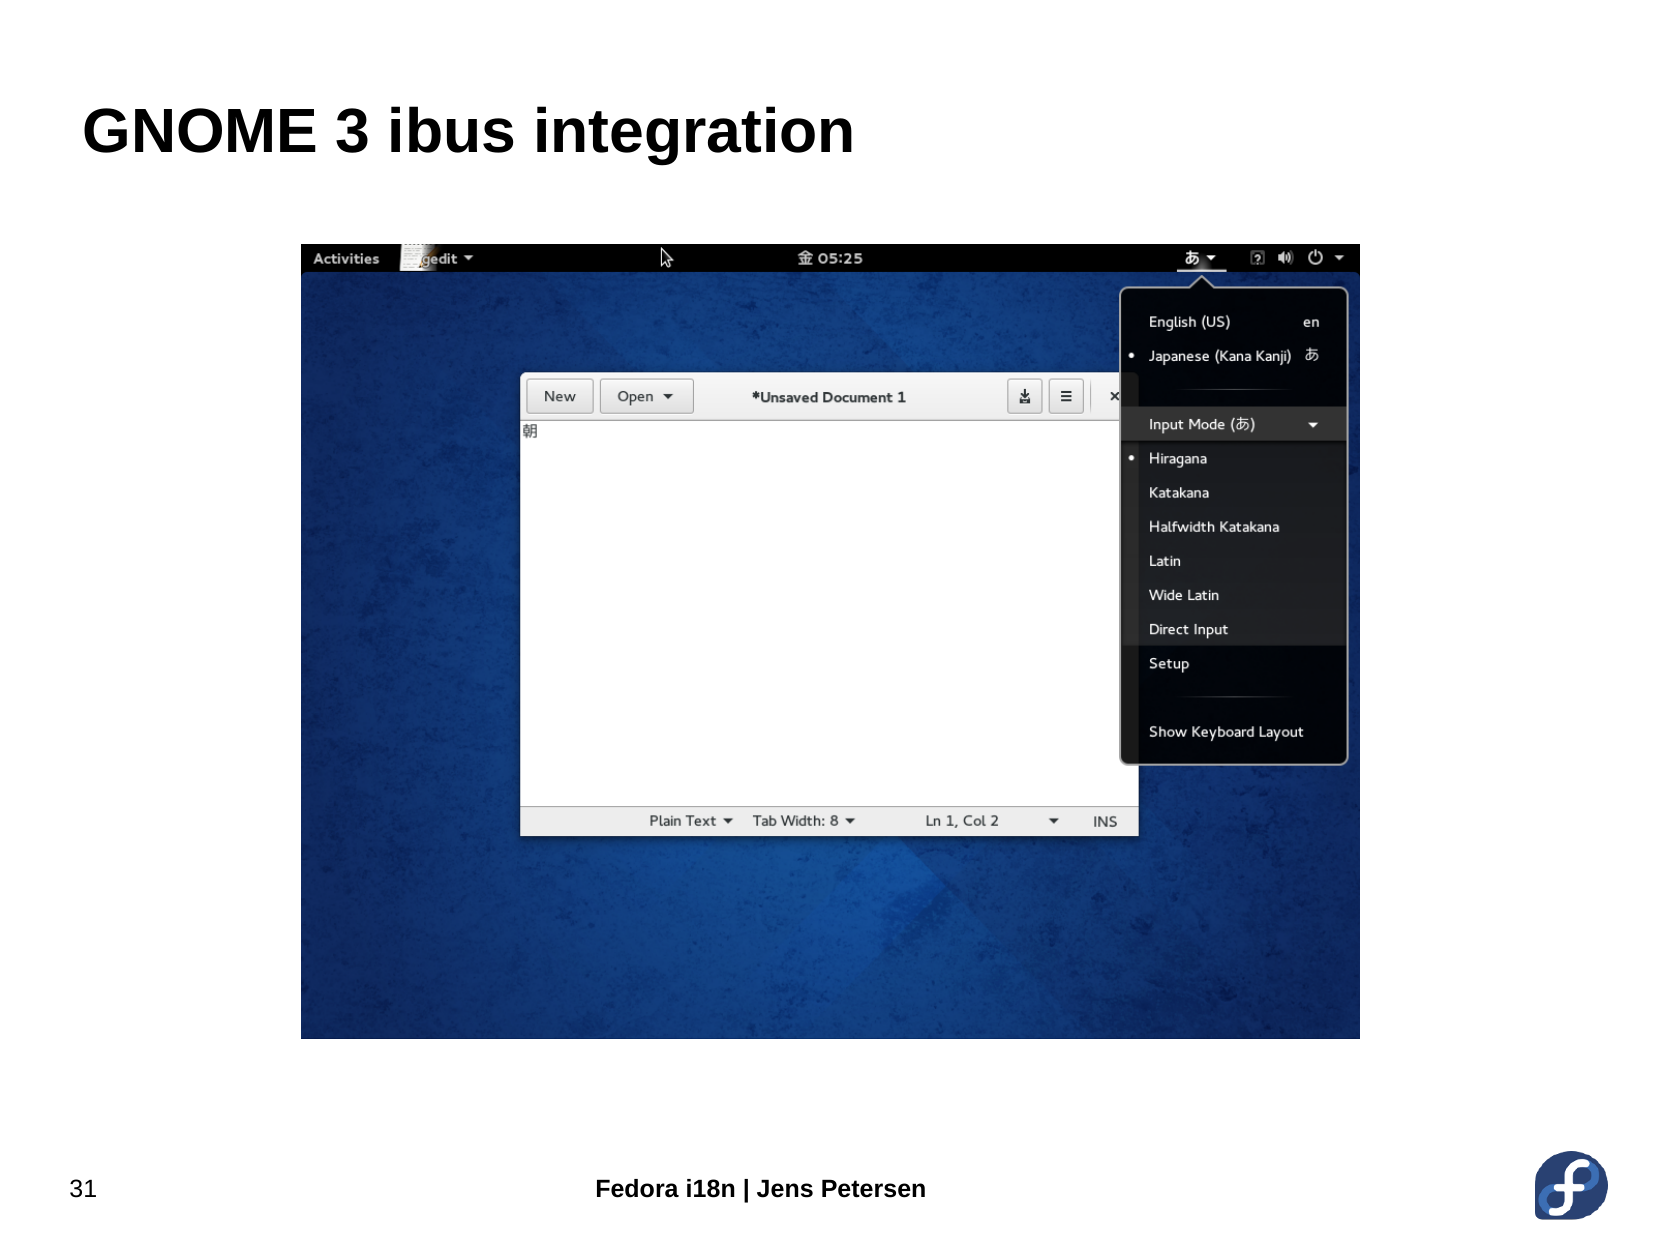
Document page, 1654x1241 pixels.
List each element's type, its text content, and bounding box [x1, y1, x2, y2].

picture [301, 244, 1360, 1039]
title GNOME 3 ibus integration [82, 37, 1571, 226]
picture [1529, 1146, 1613, 1224]
